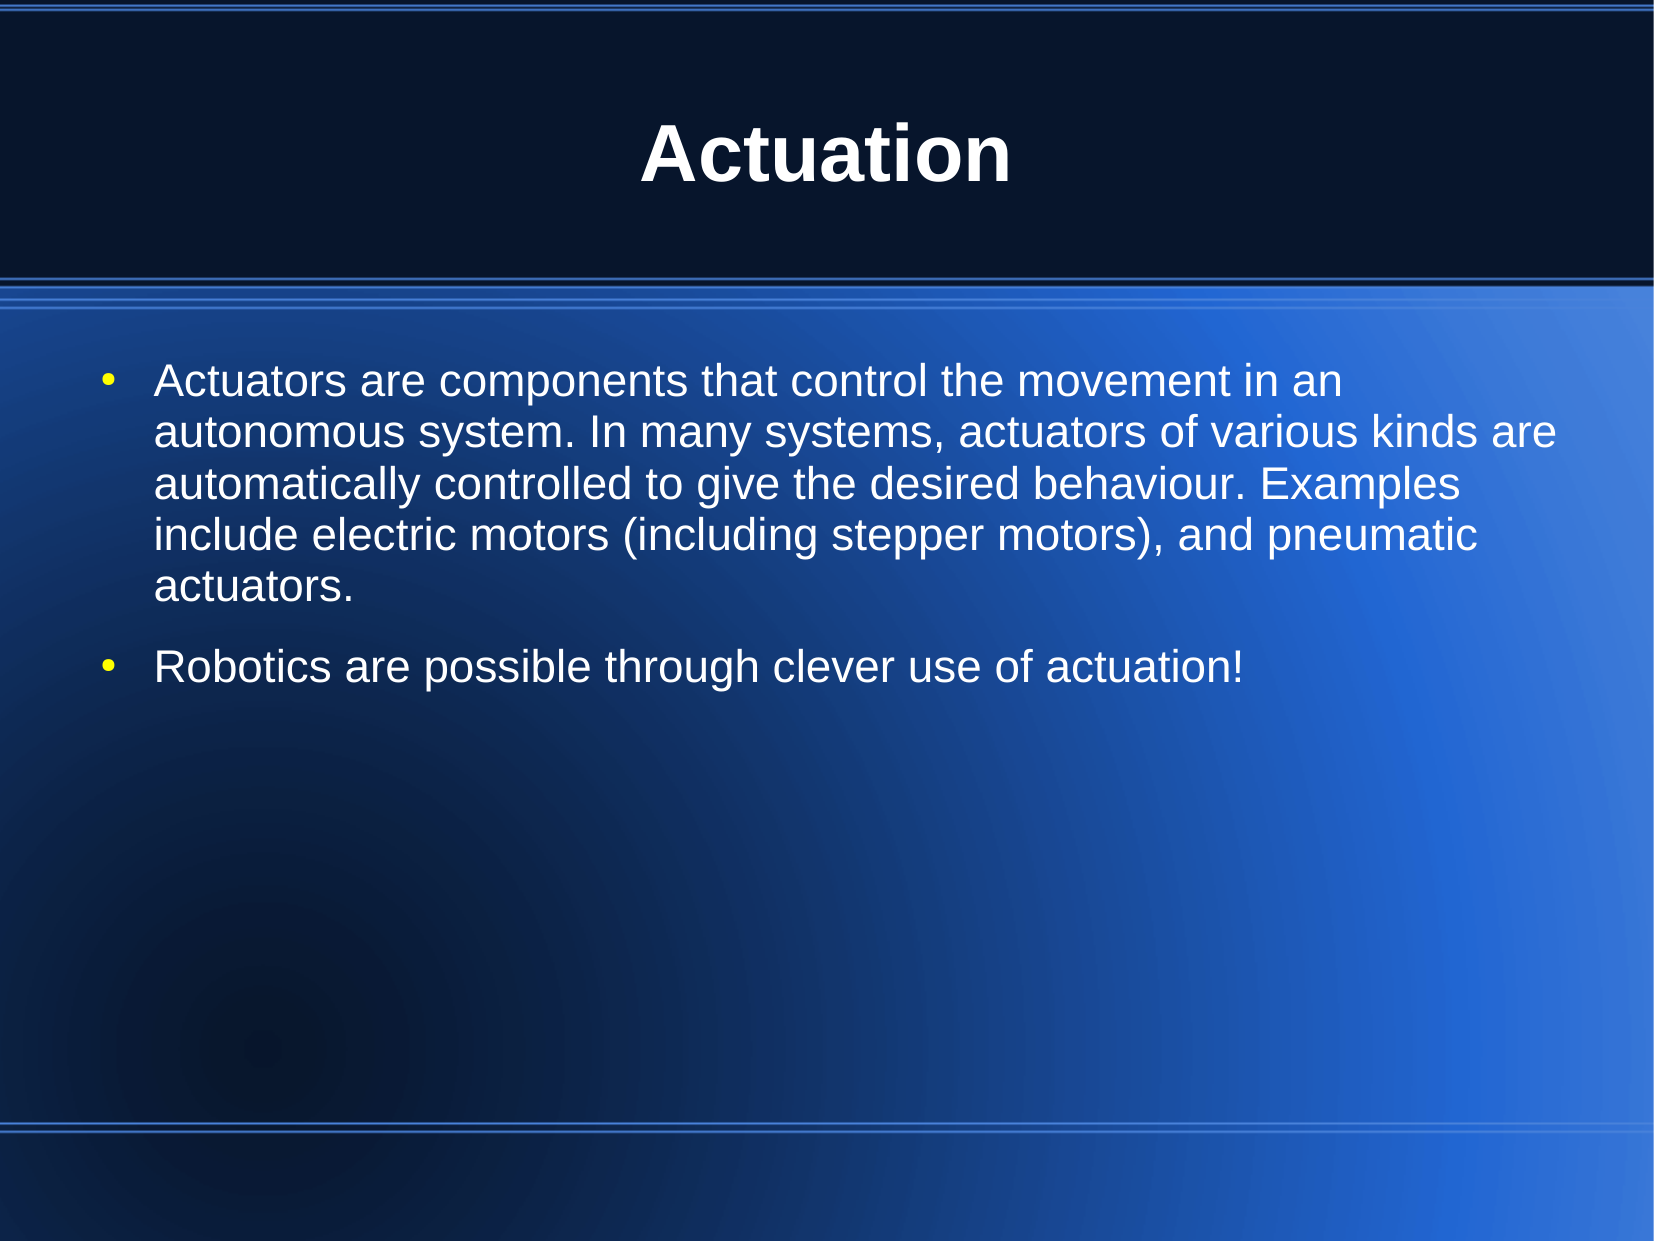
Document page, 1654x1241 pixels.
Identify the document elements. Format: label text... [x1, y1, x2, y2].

list Actuators are components that control the movement in an autonomous system. In many systems, actuators of various kinds are automatically controlled to give the desired behaviour. Examples include electric motors (including stepper motors), and pneumatic actuators. Robotics are possible through clever use of actuation! [82, 355, 1571, 1058]
title Actuation [82, 49, 1571, 257]
picture [0, 0, 1654, 1241]
